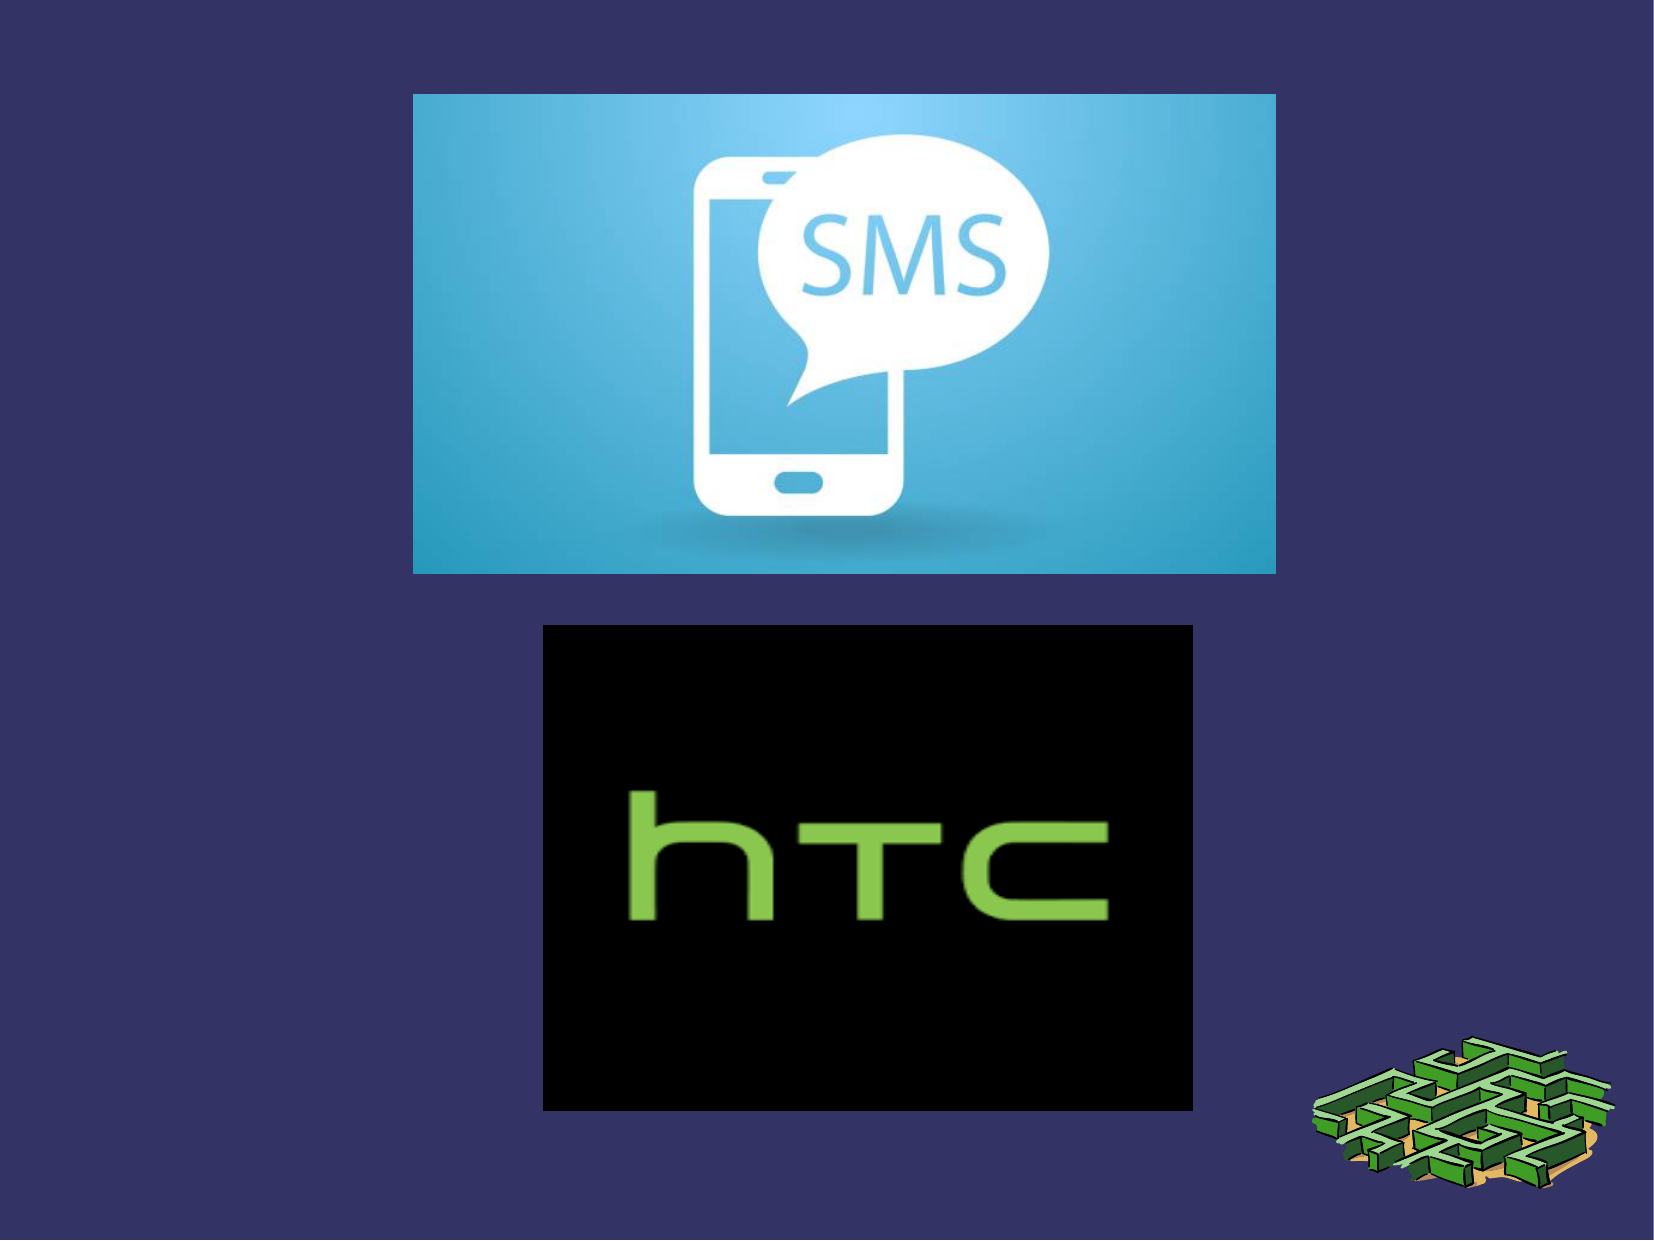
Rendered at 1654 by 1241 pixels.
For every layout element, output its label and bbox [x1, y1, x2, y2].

picture [543, 625, 1193, 1111]
picture [413, 94, 1276, 574]
